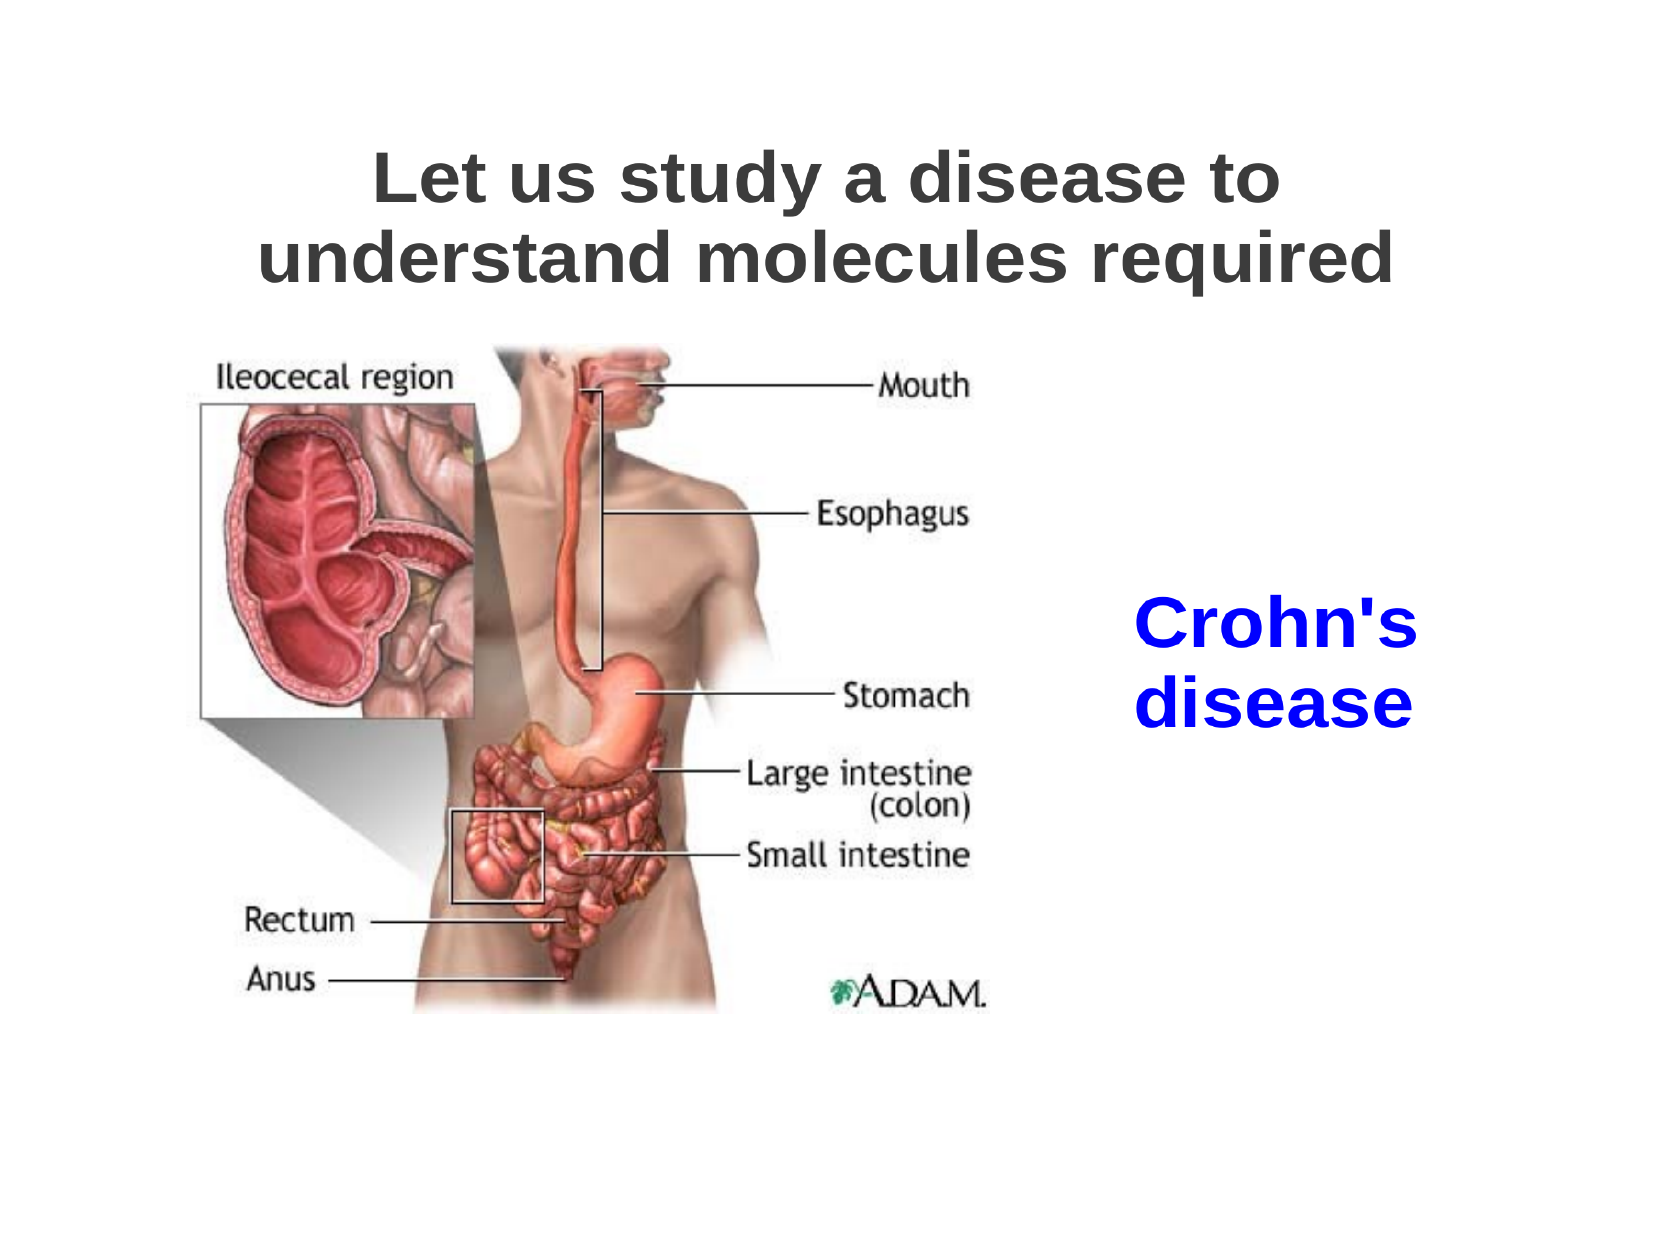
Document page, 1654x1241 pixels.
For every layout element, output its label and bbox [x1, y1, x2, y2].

picture [56, 67, 1577, 1135]
